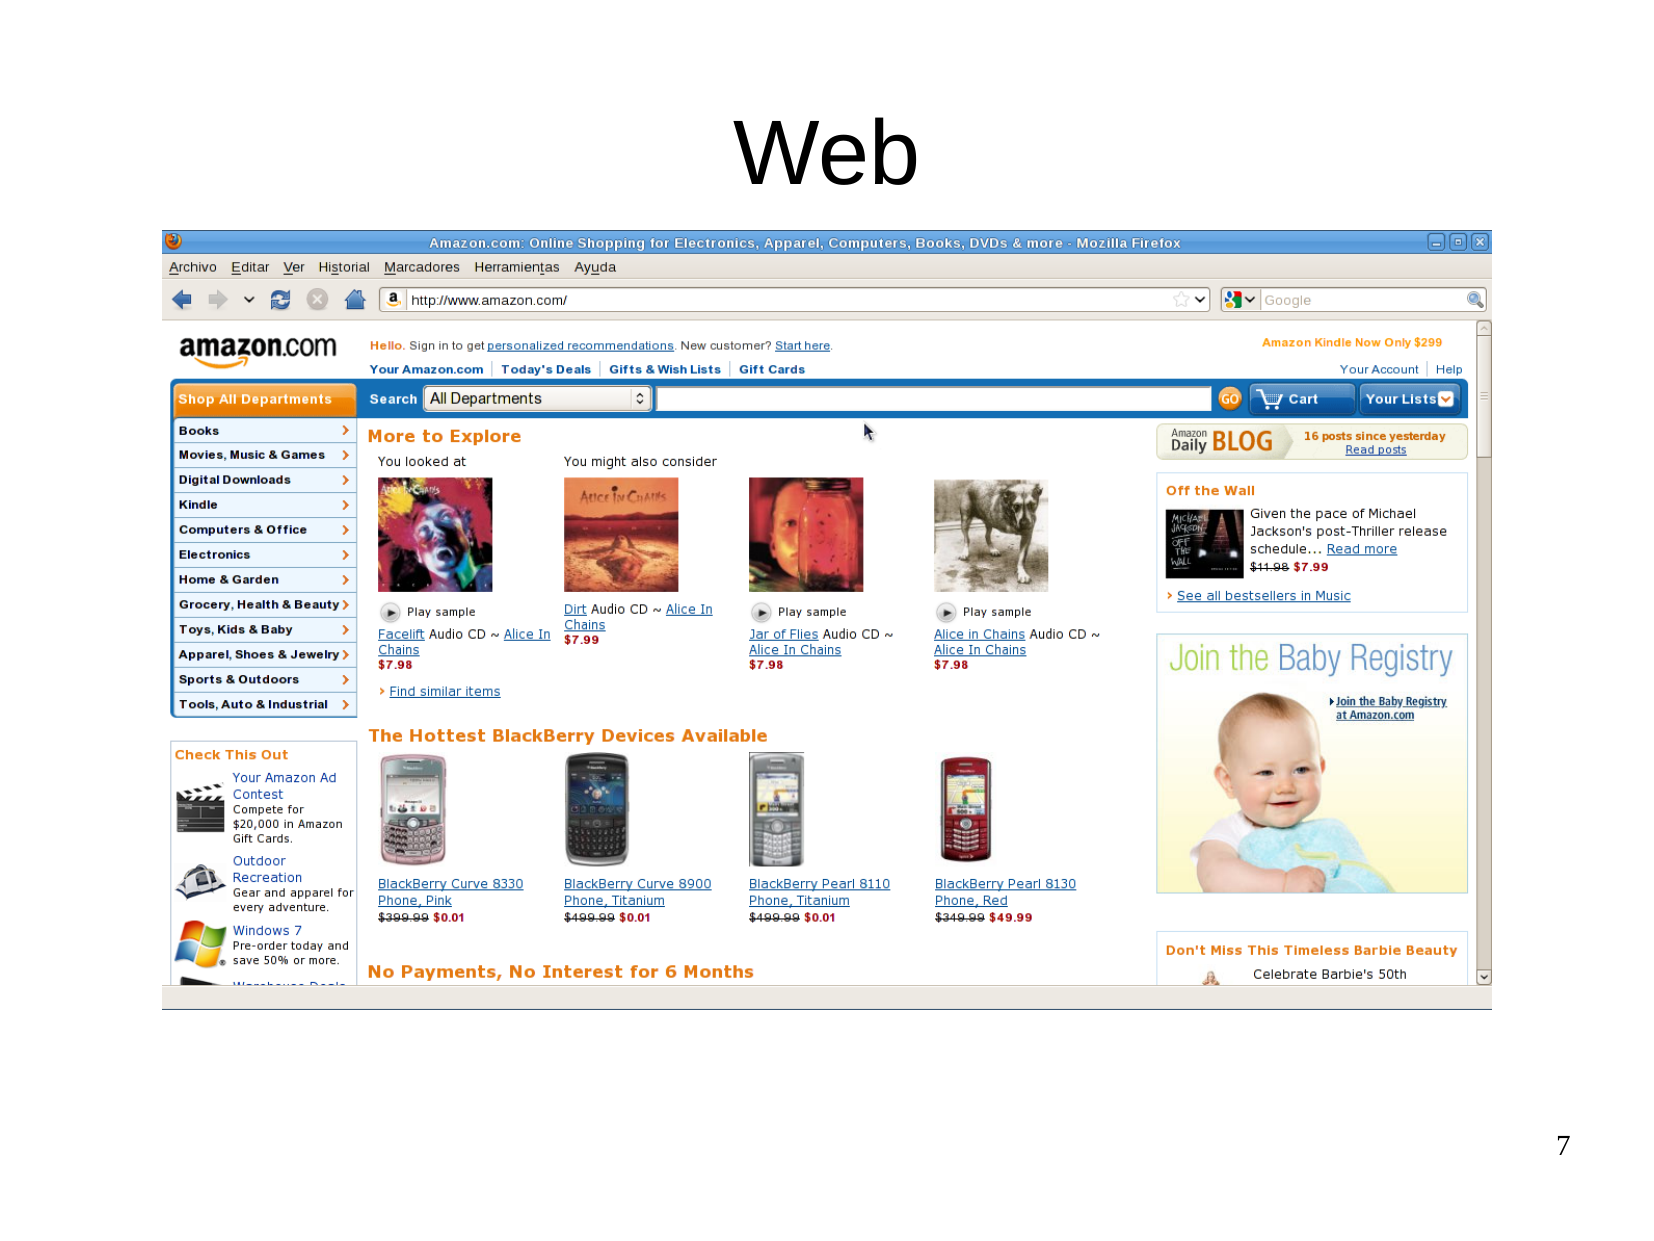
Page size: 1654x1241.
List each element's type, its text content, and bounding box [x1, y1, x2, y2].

title Web [82, 56, 1571, 250]
picture [162, 230, 1492, 1010]
